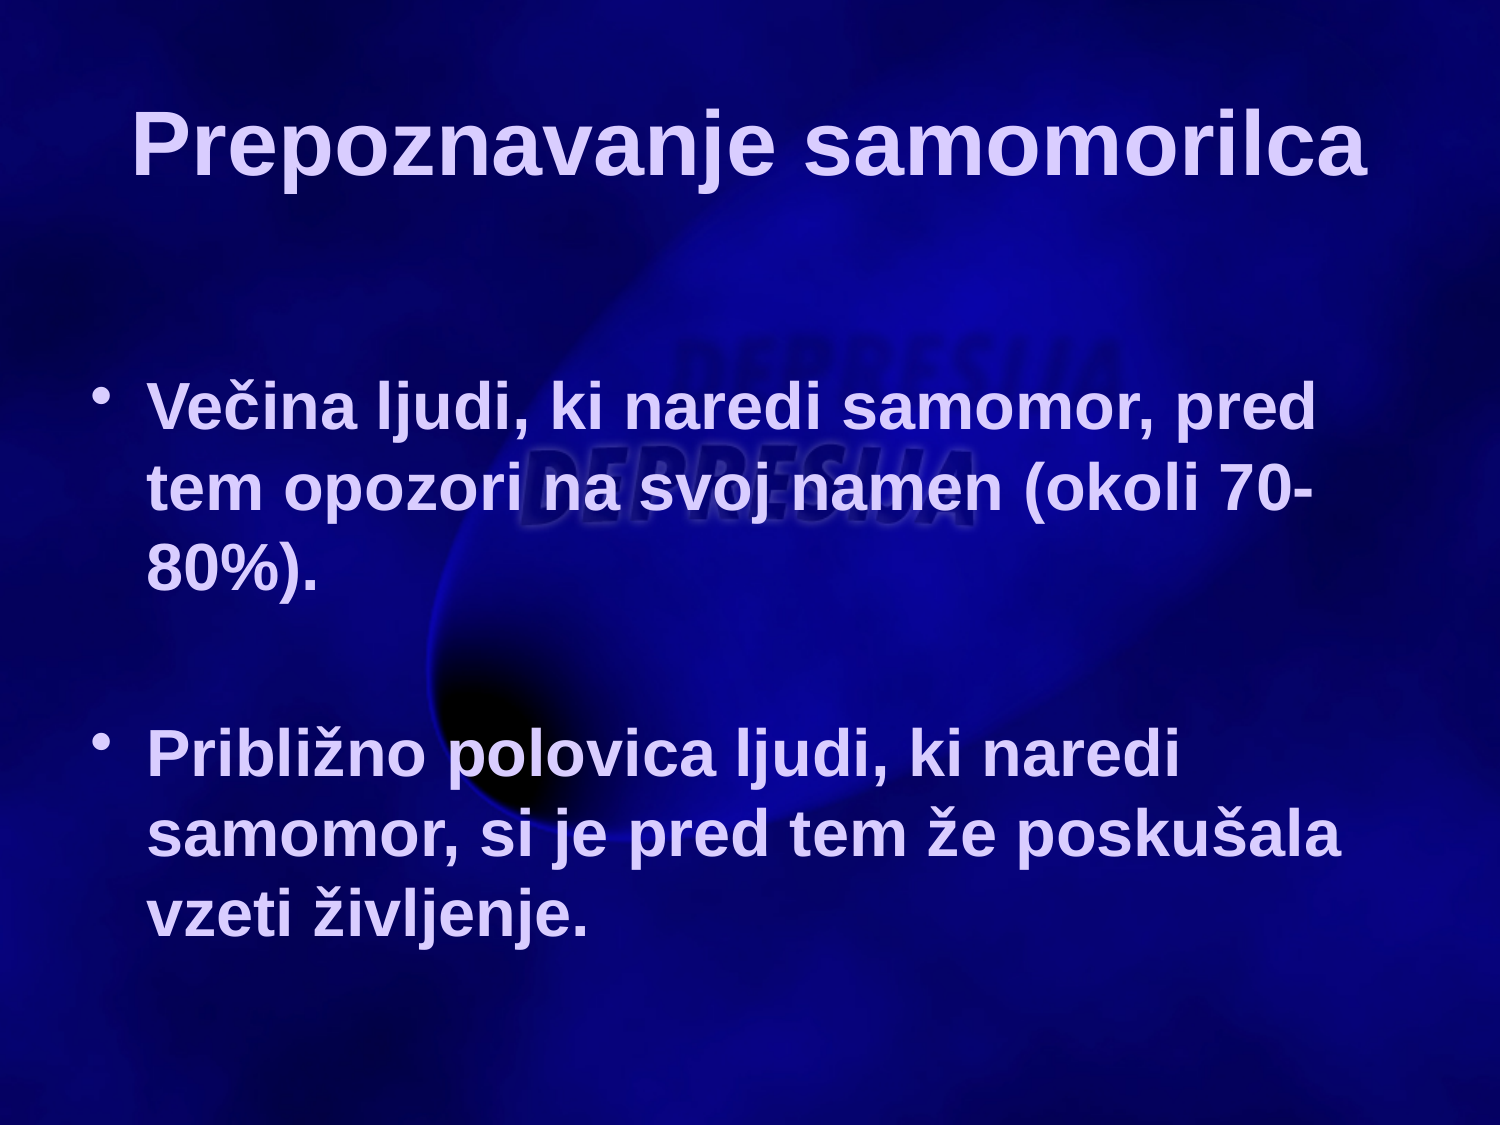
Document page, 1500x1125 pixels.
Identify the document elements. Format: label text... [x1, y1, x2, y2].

title Prepoznavanje samomorilca [75, 45, 1425, 233]
list Večina ljudi, ki naredi samomor, pred tem opozori na svoj namen (okoli 70-80%). Približno polovica ljudi, ki naredi samomor, si je pred tem že poskušala vzeti življenje. [75, 262, 1425, 1005]
picture [0, 0, 1500, 1125]
